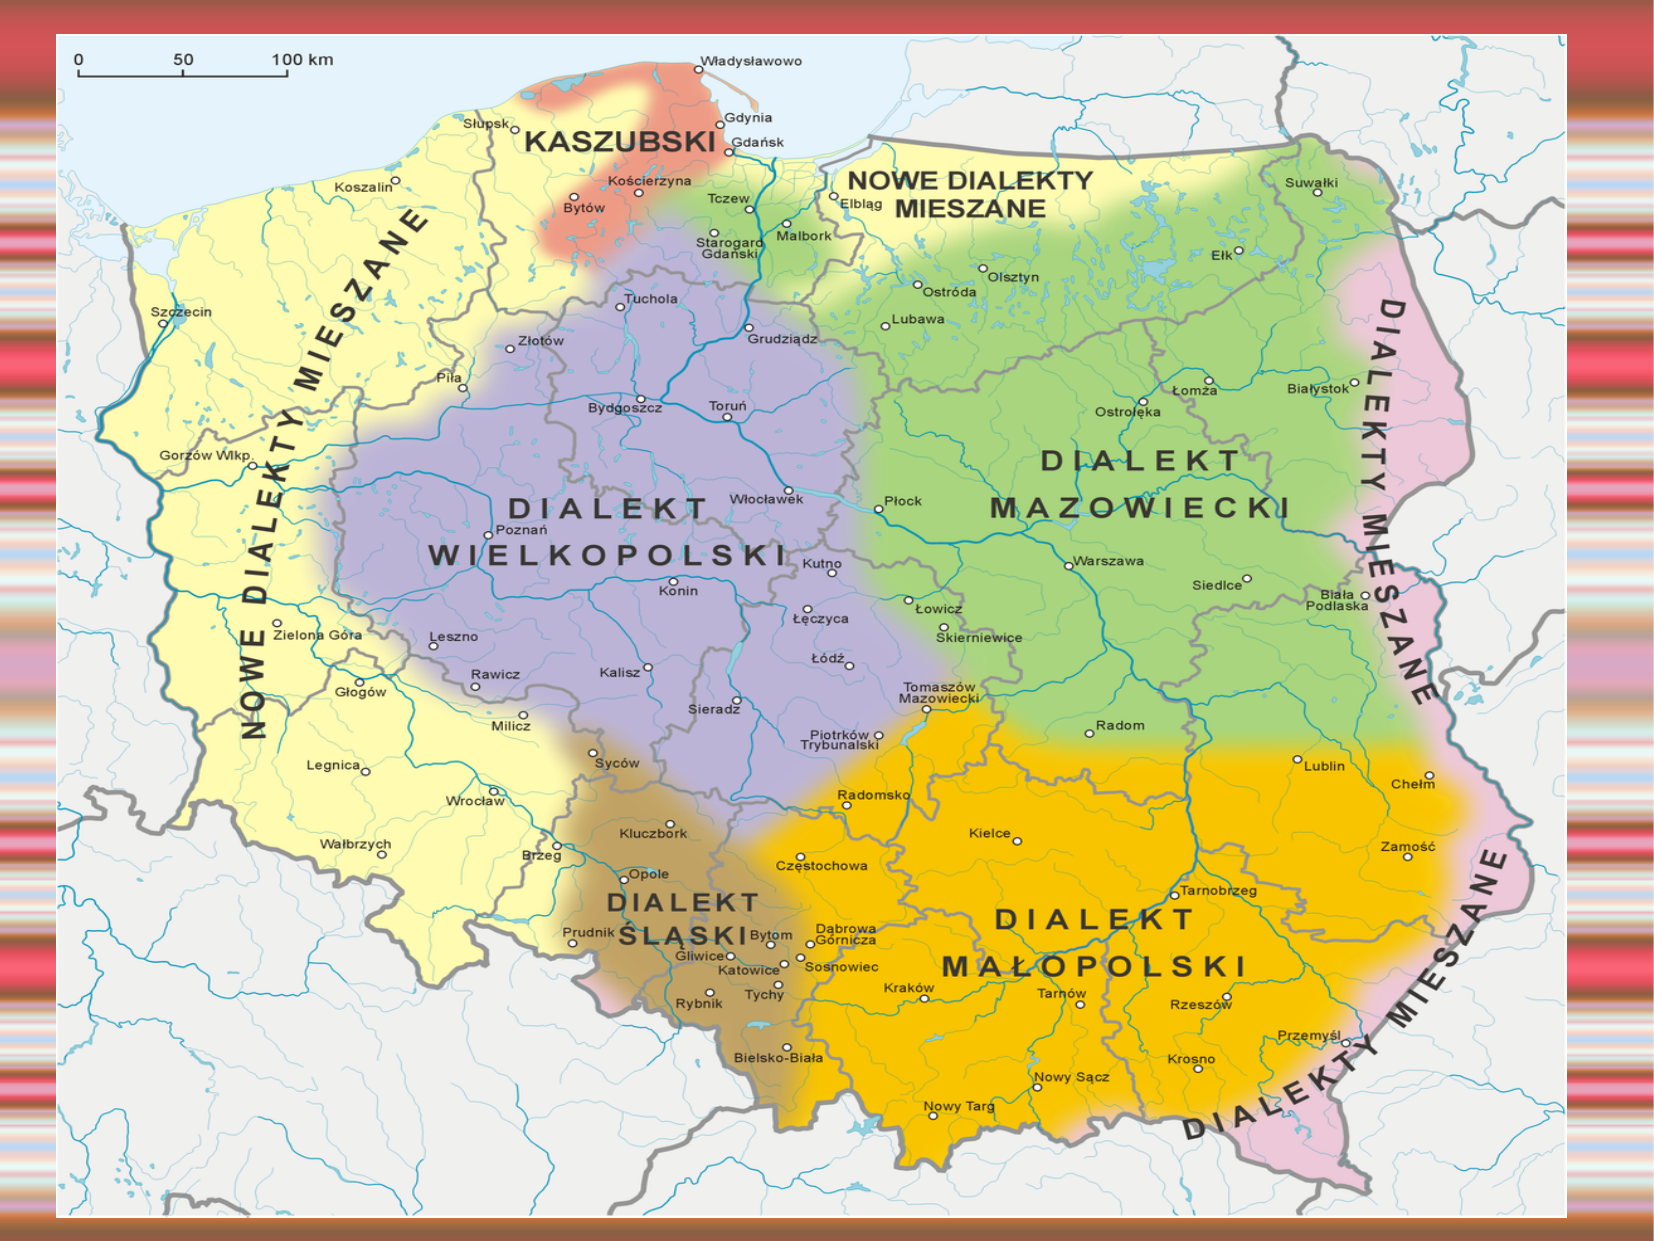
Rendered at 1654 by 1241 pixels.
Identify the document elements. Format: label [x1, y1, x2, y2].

picture [56, 34, 1567, 1218]
